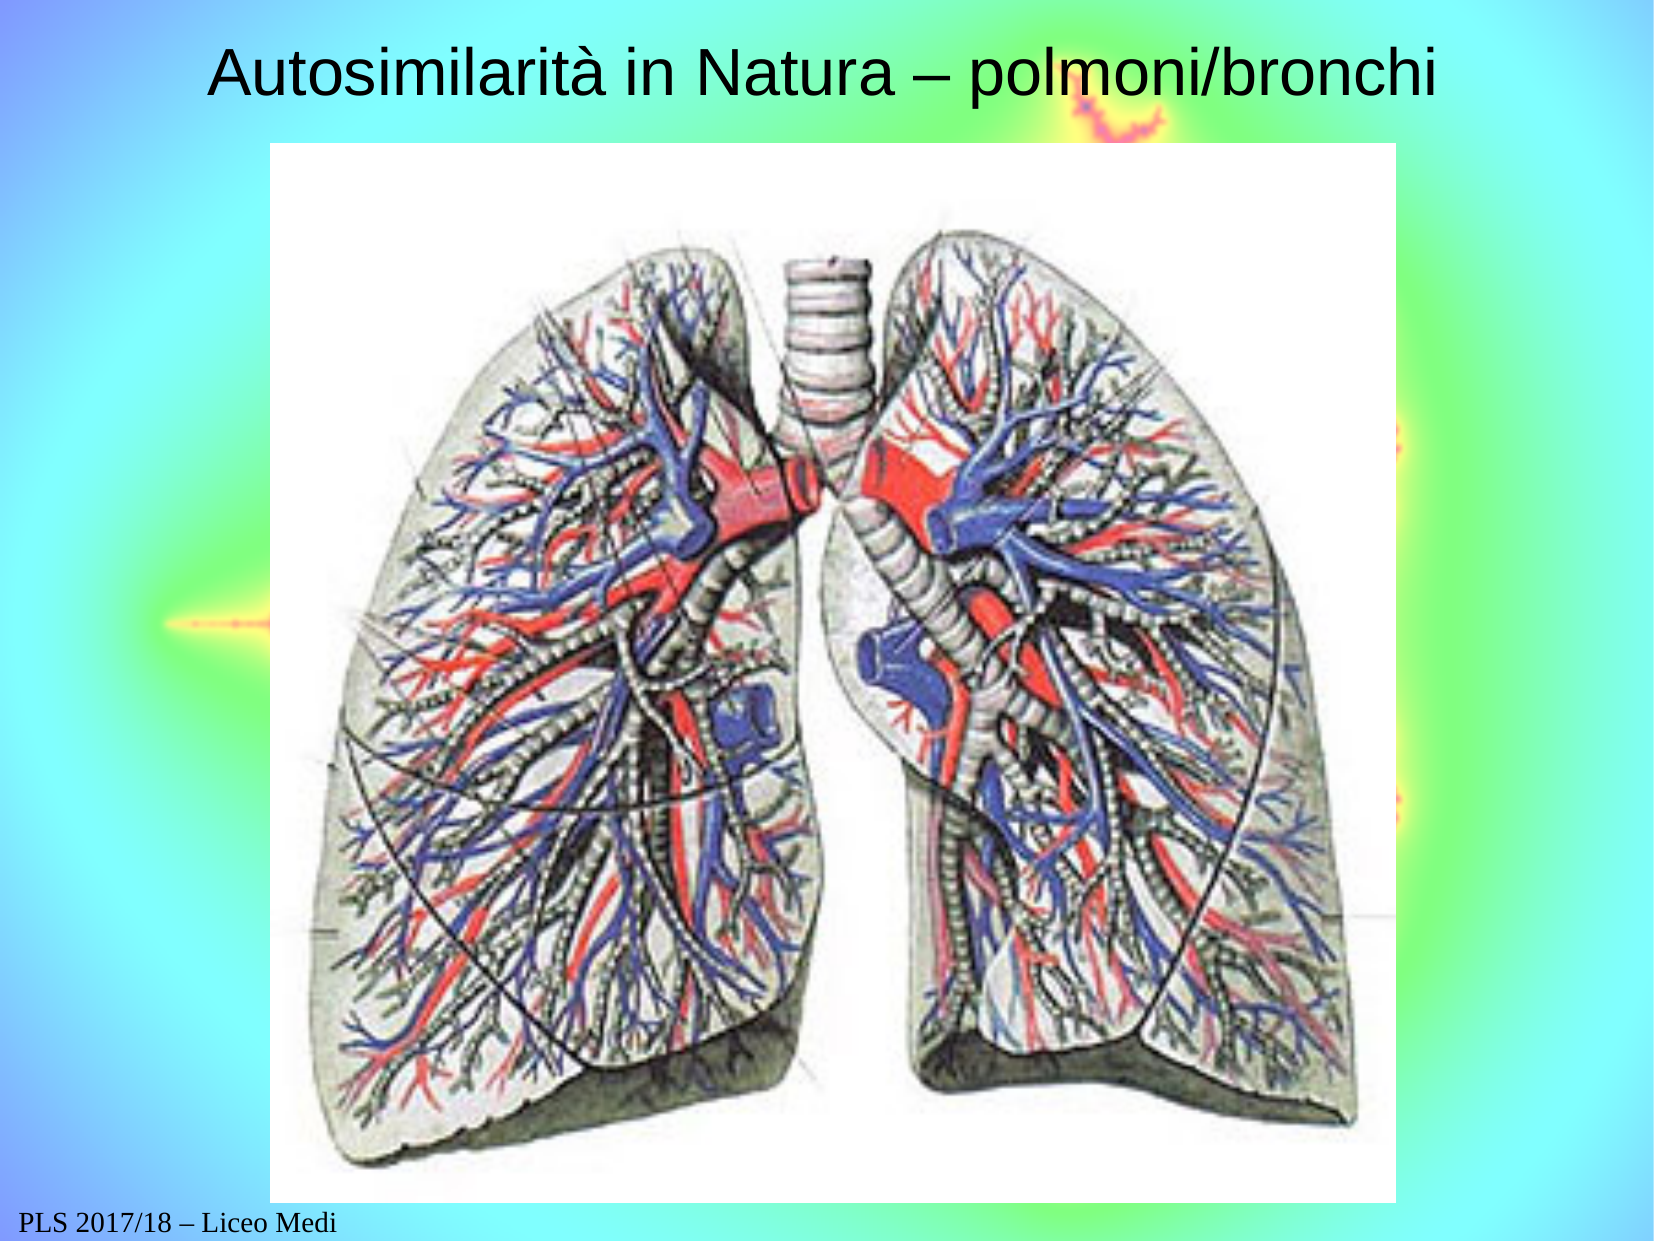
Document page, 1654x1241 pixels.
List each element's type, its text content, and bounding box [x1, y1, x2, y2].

title Autosimilarità in Natura – polmoni/bronchi [20, 0, 1626, 147]
picture [0, 0, 1654, 1241]
